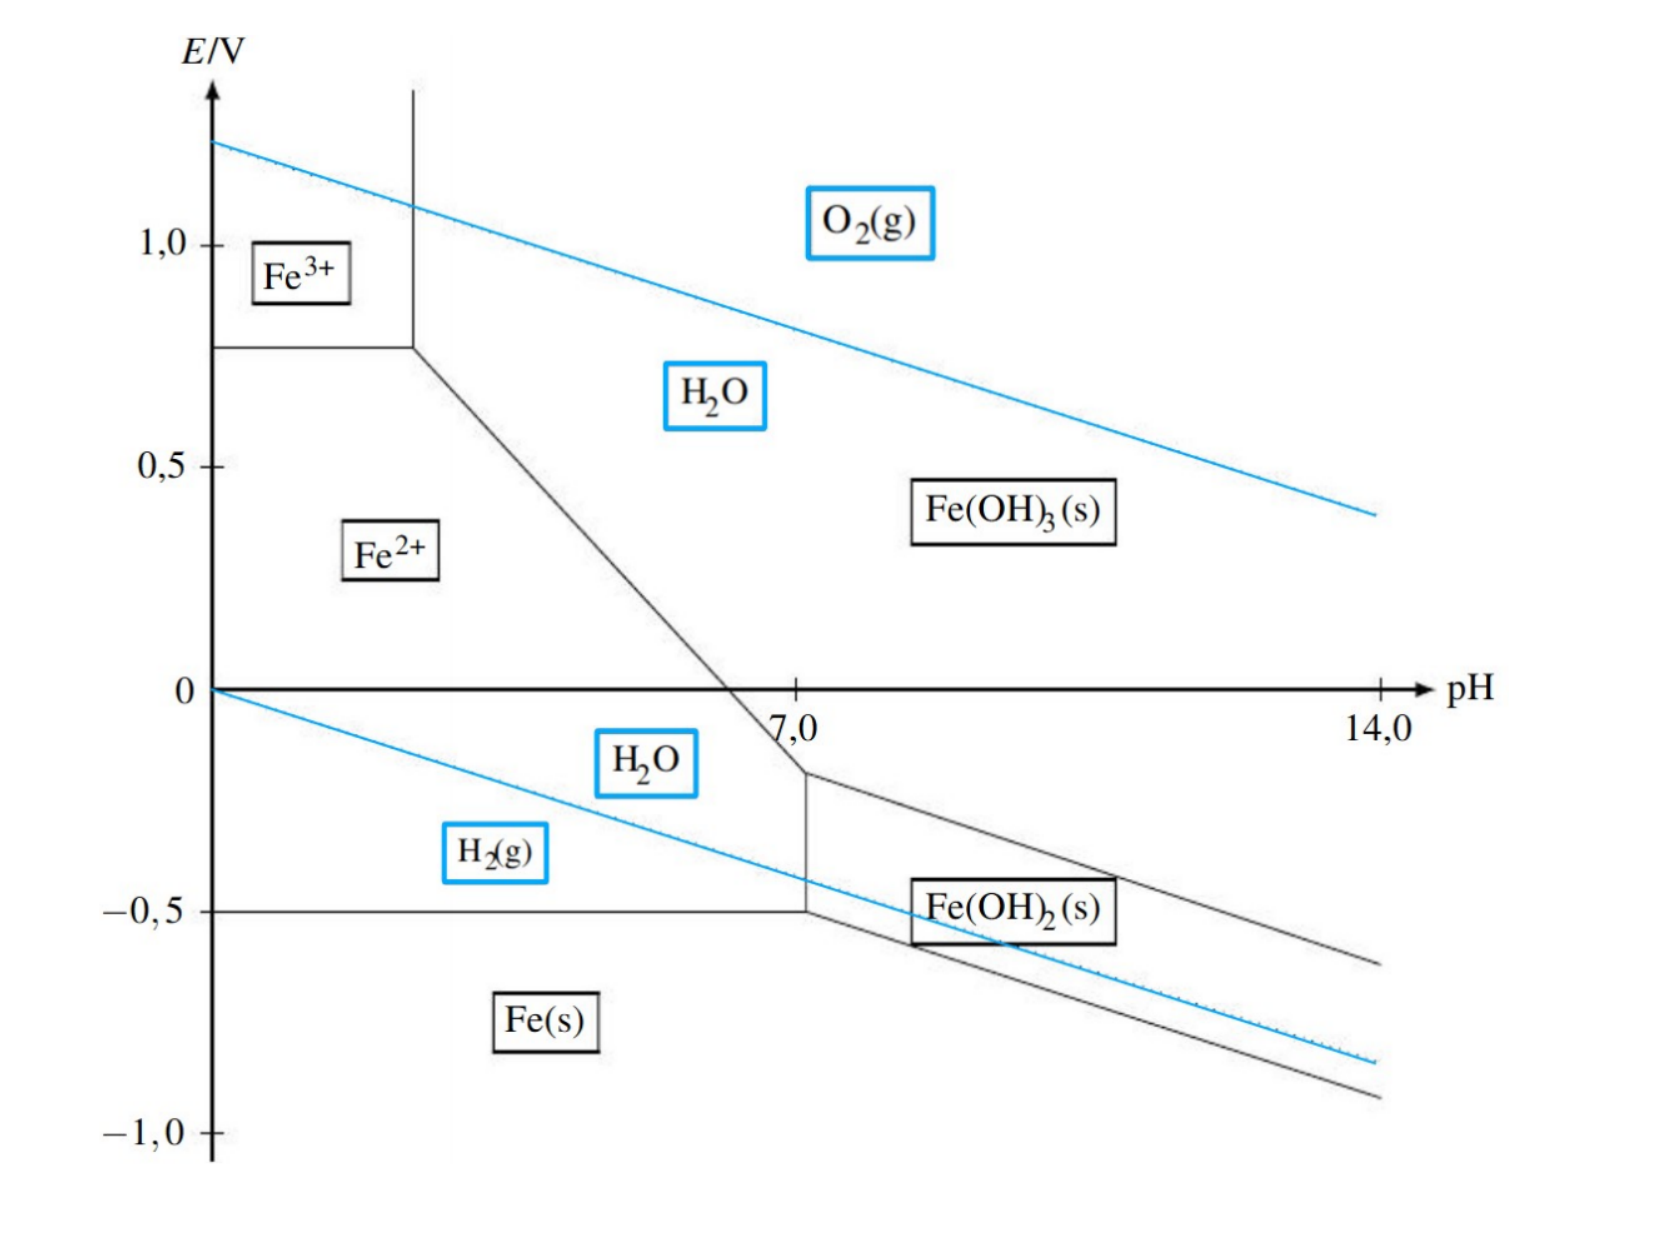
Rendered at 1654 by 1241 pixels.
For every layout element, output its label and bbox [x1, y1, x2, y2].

picture [82, 35, 1594, 1172]
